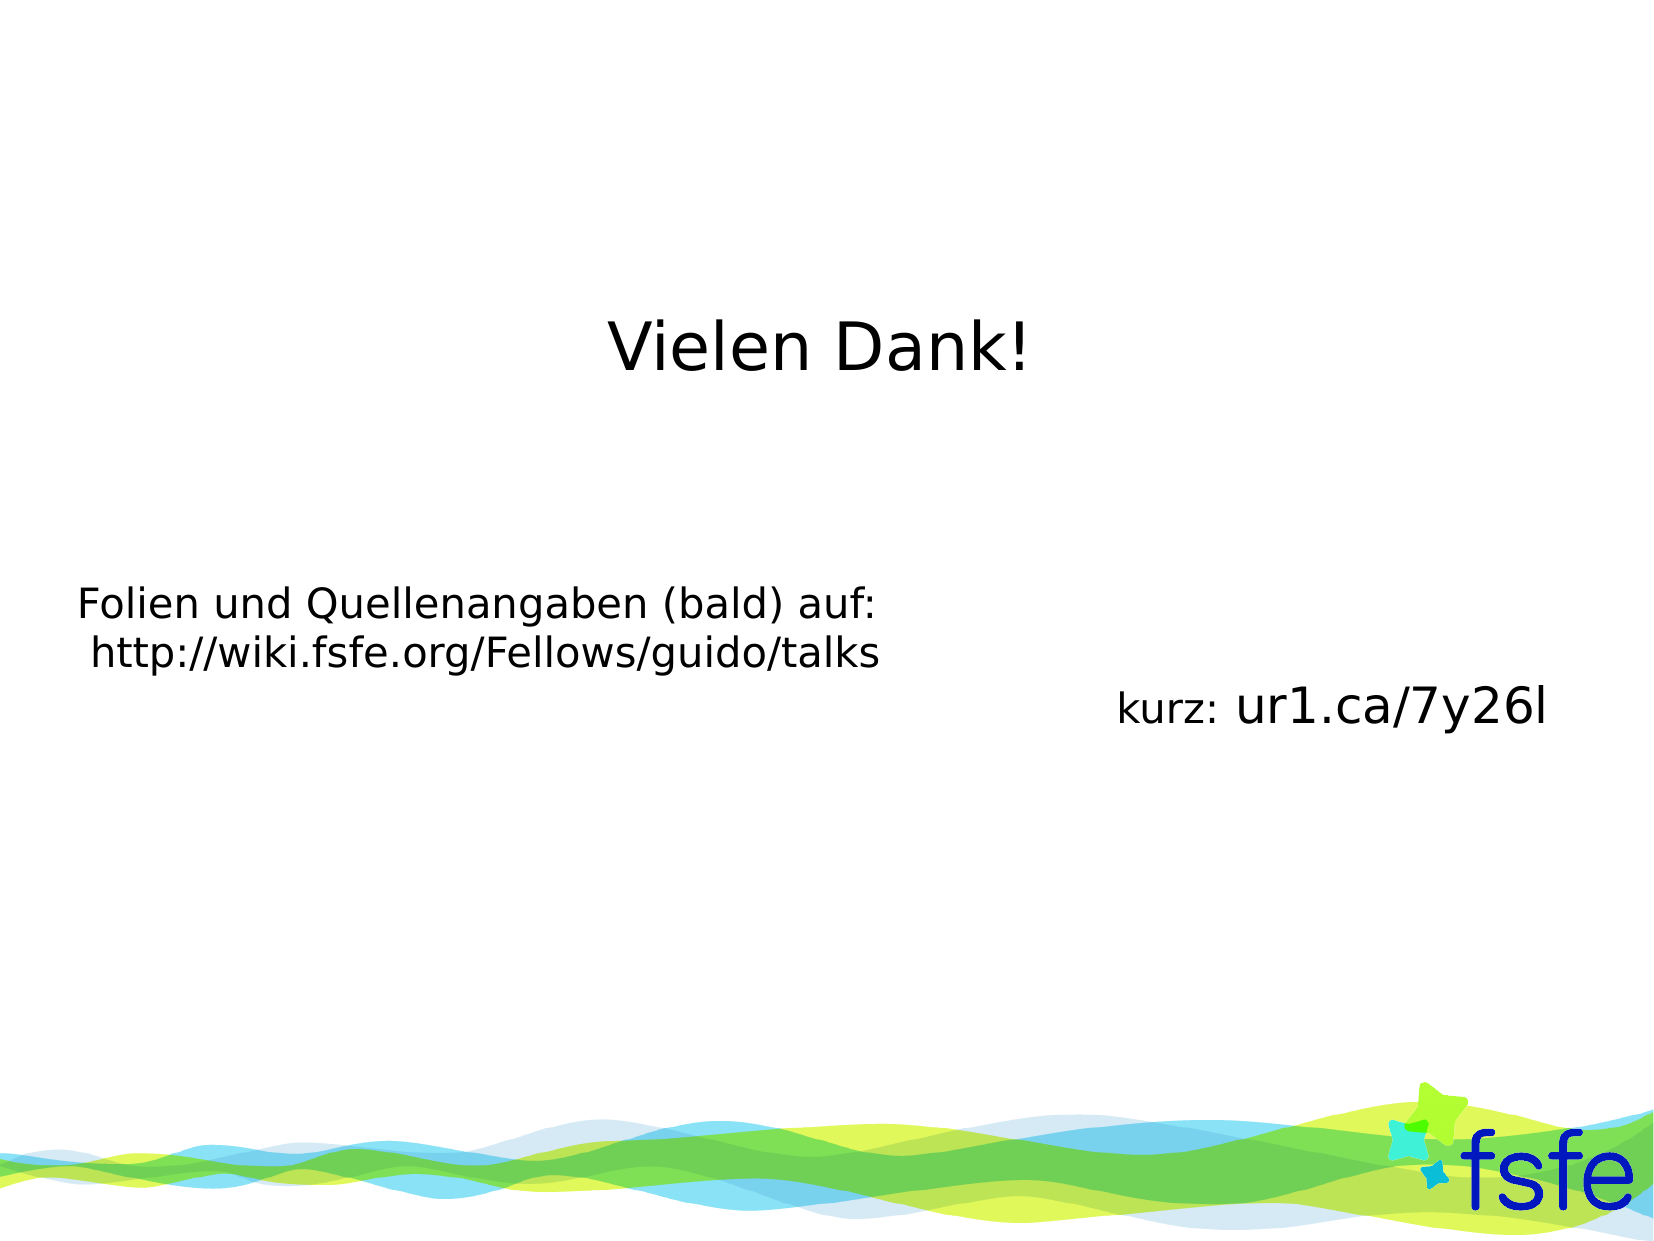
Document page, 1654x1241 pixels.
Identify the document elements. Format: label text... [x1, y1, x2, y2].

subtitle Vielen Dank! Folien und Quellenangaben (bald) auf: http://wiki.fsfe.org/Fellows/guido/talks kurz: ur1.ca/7y26l [76, 97, 1565, 1004]
picture [0, 1081, 1654, 1241]
